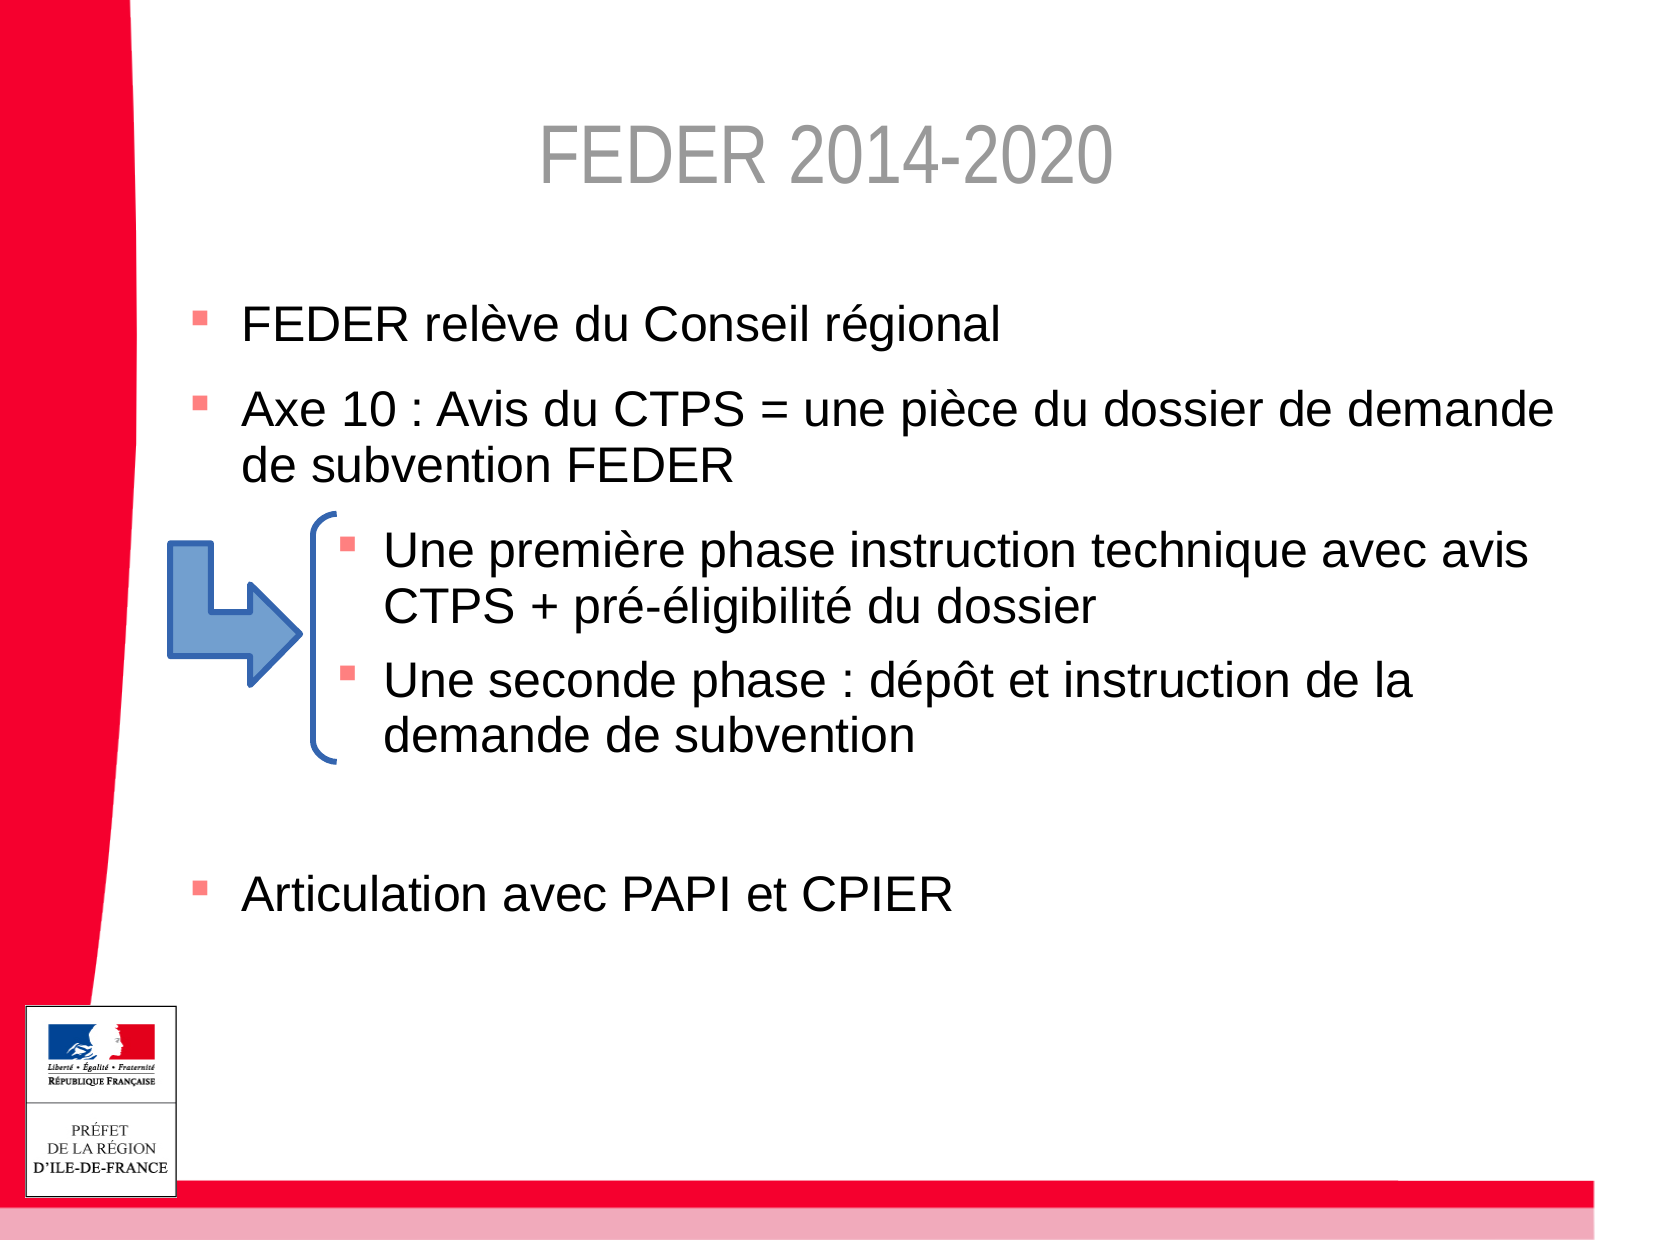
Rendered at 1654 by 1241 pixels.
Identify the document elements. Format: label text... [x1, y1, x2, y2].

text_box [170, 543, 301, 686]
list FEDER relève du Conseil régional Axe 10 : Avis du CTPS = une pièce du dossier de demande de subvention FEDER Une première phase instruction technique avec avis CTPS + pré-éligibilité du dossier Une seconde phase : dépôt et instruction de la demande de subvention Articulation avec PAPI et CPIER [170, 296, 1560, 1016]
picture [0, 0, 1653, 1240]
title FEDER 2014-2020 [82, 49, 1571, 257]
